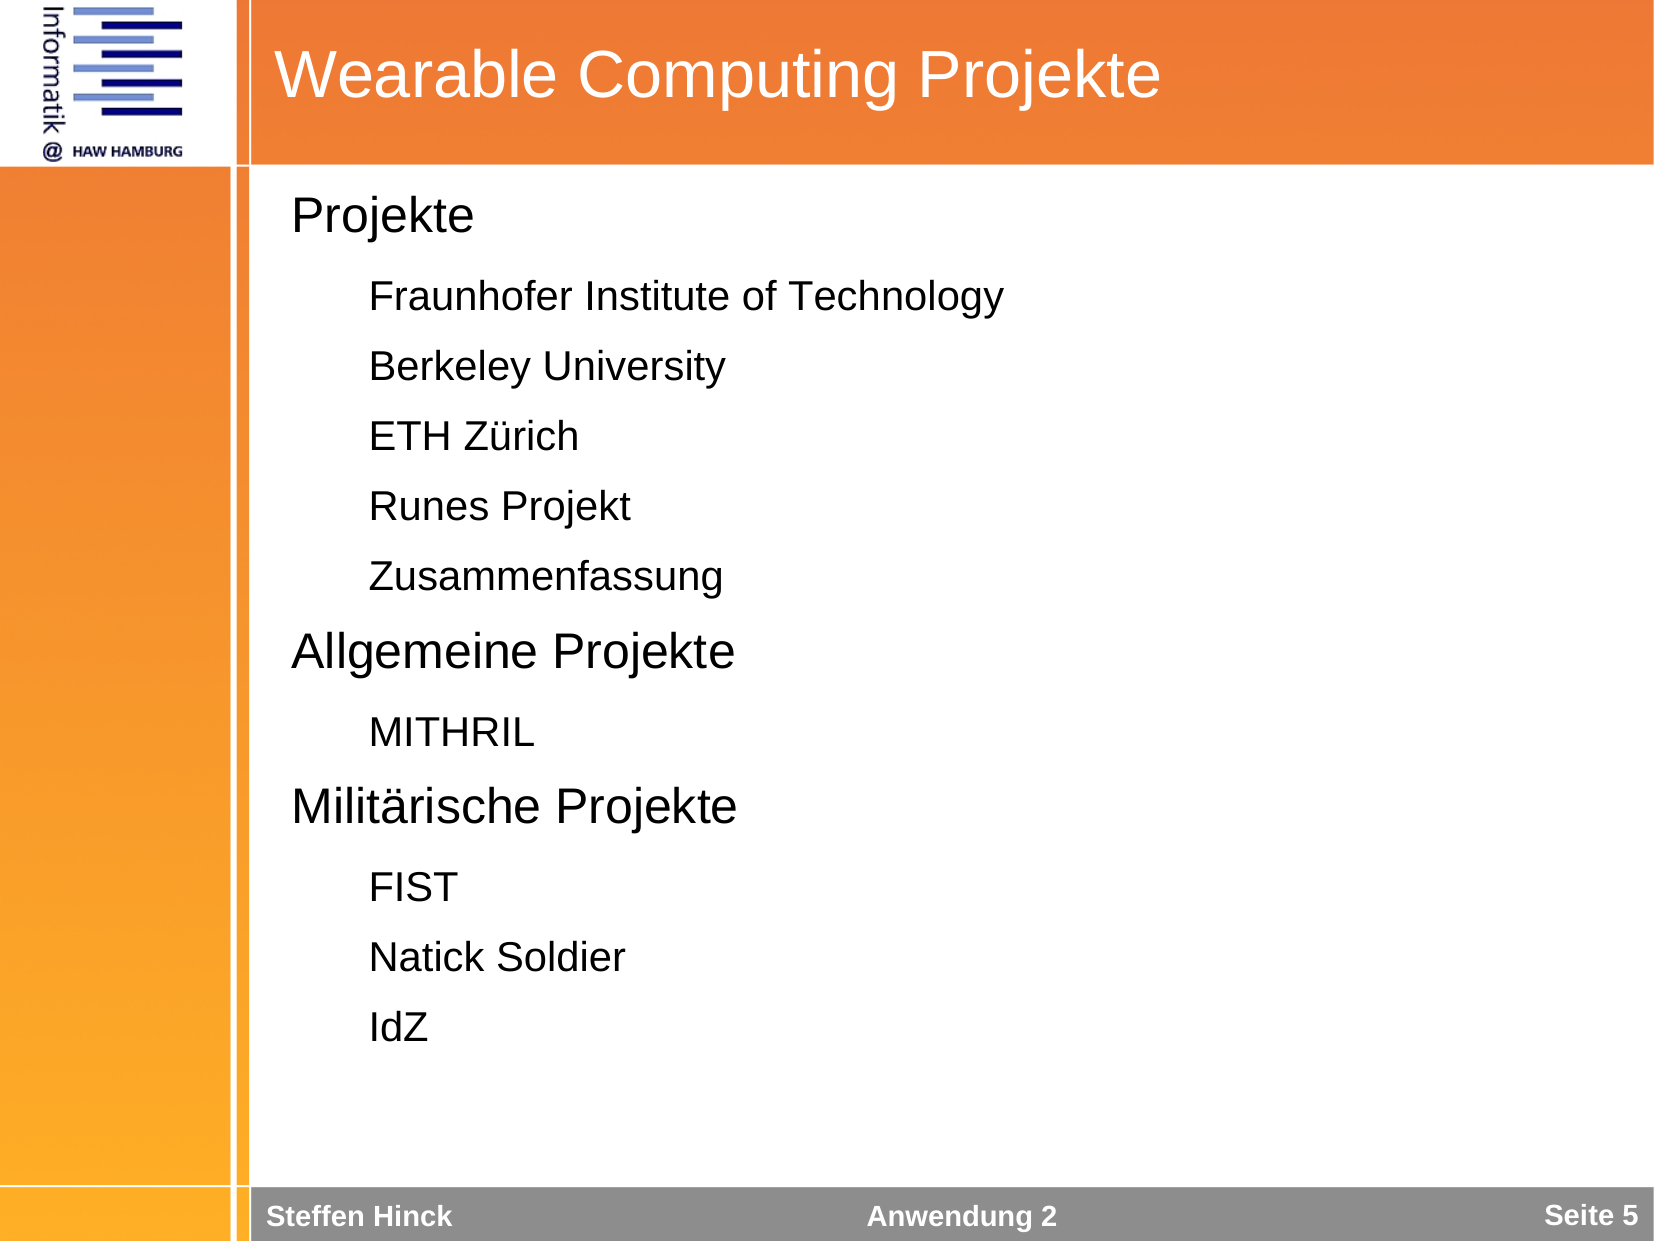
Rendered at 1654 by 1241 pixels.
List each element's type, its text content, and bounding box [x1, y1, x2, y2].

title Wearable Computing Projekte [274, 11, 1651, 137]
list Projekte Fraunhofer Institute of Technology Berkeley University ETH Zürich Runes Projekt Zusammenfassung Allgemeine Projekte MITHRIL Militärische Projekte FIST Natick Soldier IdZ [274, 187, 1651, 1175]
picture [0, 0, 1654, 1241]
picture [43, 5, 186, 162]
